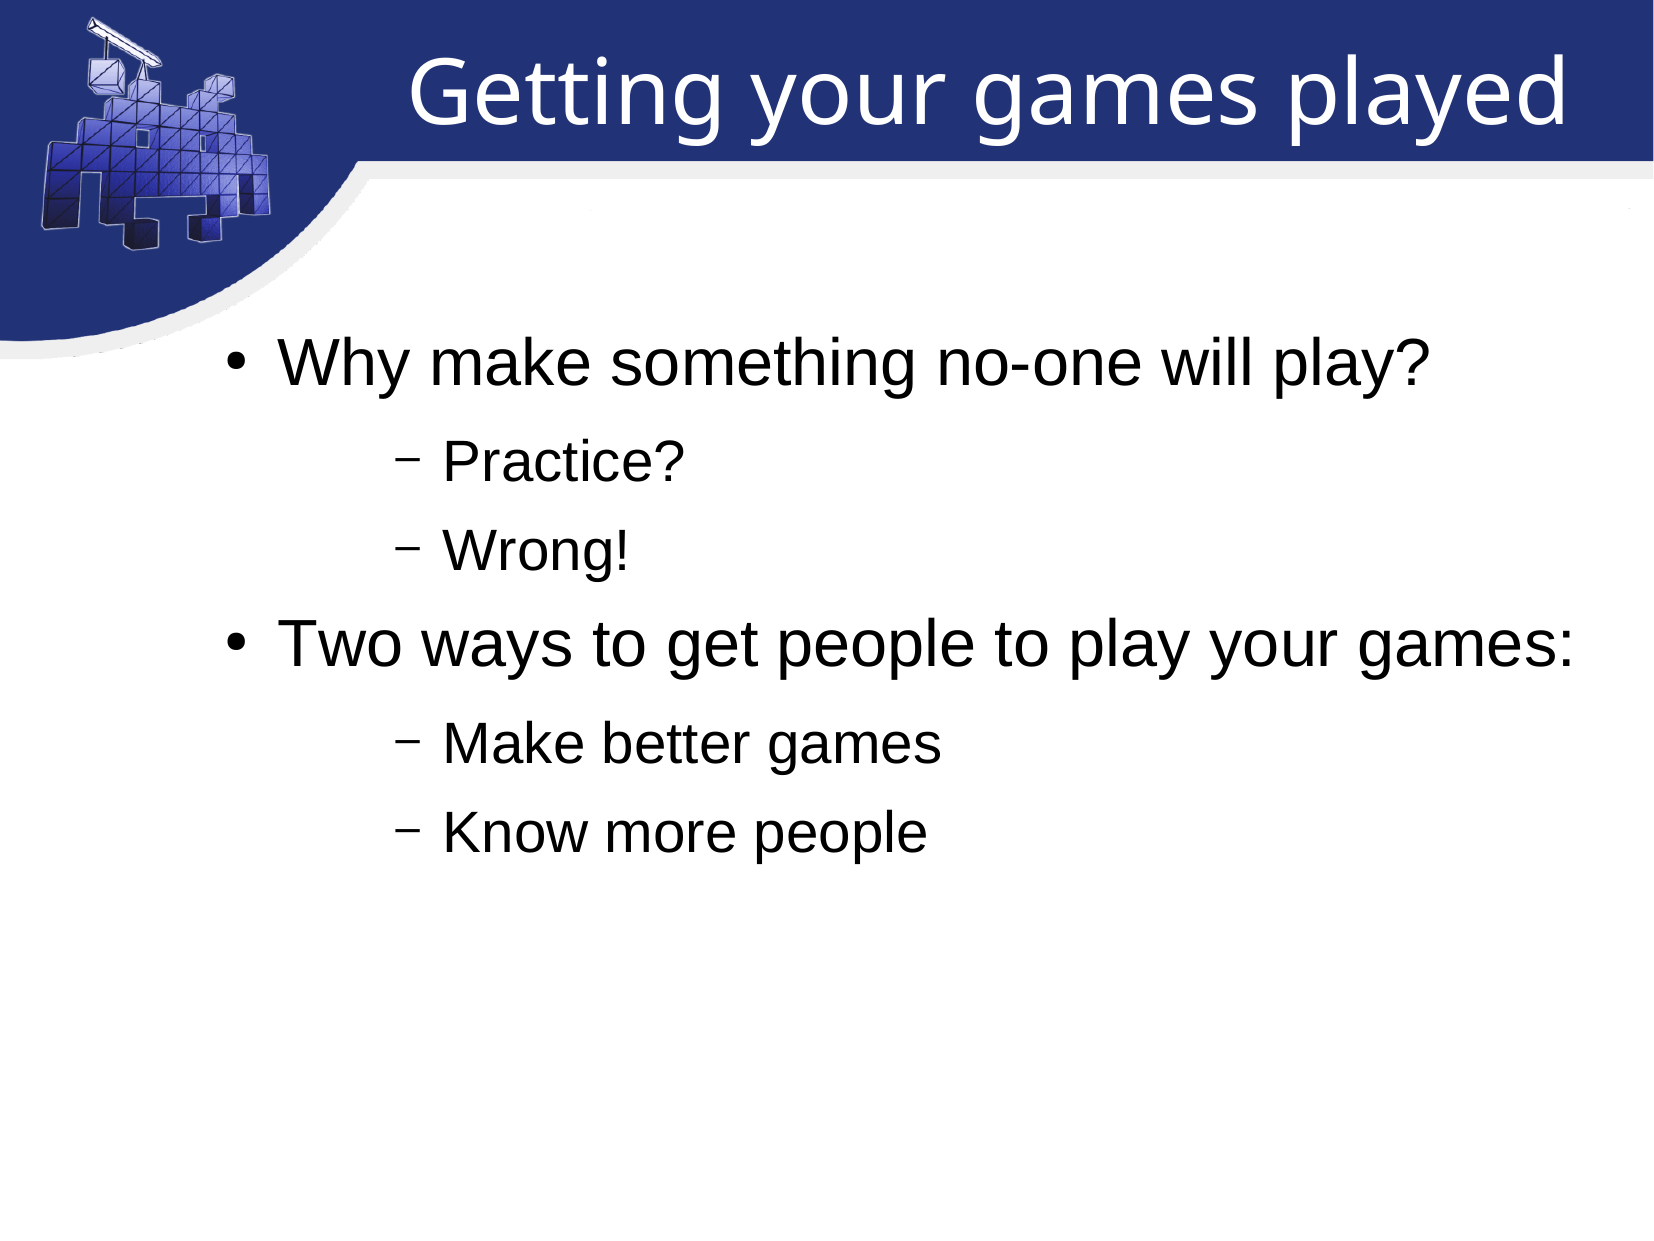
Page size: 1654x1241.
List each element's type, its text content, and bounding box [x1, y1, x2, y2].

title Getting your games played [354, 29, 1625, 148]
list Why make something no-one will play? Practice? Wrong! Two ways to get people to play your games: Make better games Know more people [206, 324, 1595, 1078]
picture [0, 0, 1654, 443]
